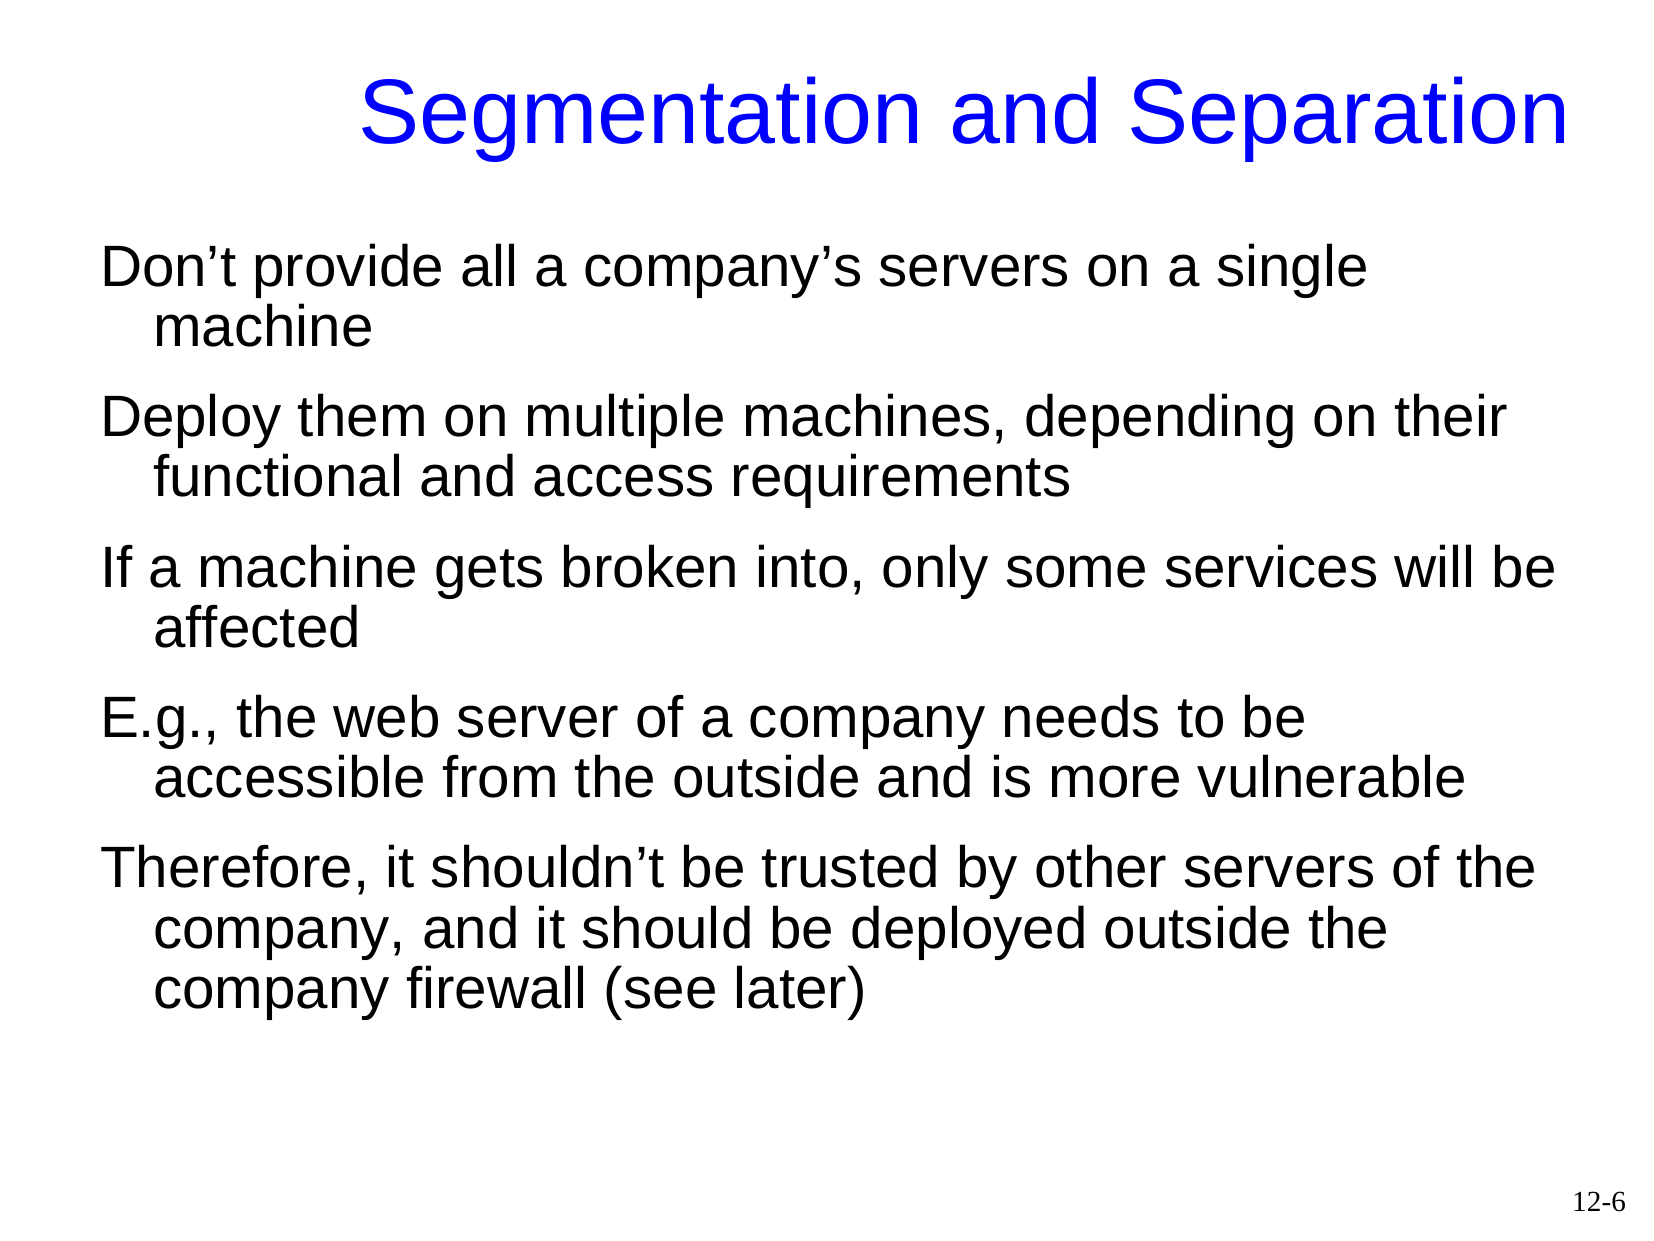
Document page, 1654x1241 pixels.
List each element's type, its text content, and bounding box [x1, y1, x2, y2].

list Don’t provide all a company’s servers on a single machine Deploy them on multiple machines, depending on their functional and access requirements If a machine gets broken into, only some services will be affected E.g., the web server of a company needs to be accessible from the outside and is more vulnerable Therefore, it shouldn’t be trusted by other servers of the company, and it should be deployed outside the company firewall (see later) [82, 237, 1571, 1170]
title Segmentation and Separation [84, 11, 1573, 218]
